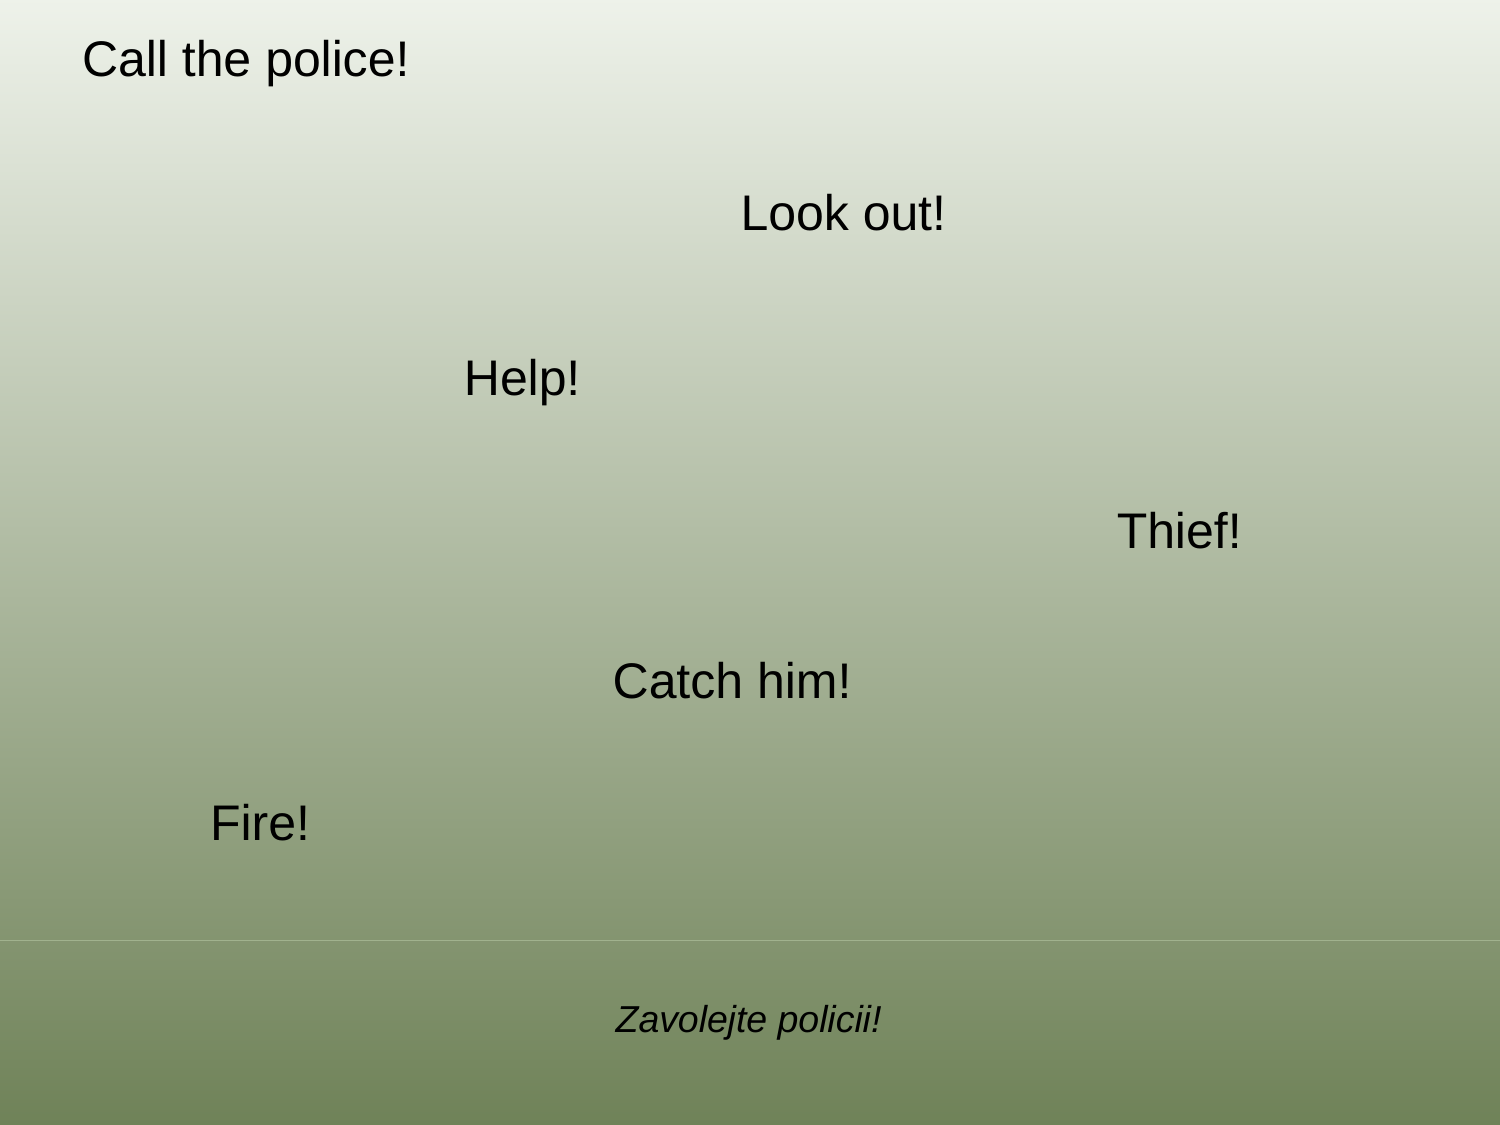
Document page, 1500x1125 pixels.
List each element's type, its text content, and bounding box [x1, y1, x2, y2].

text_box Help! [449, 337, 596, 414]
text_box Thief! [1102, 491, 1257, 567]
text_box Fire! [195, 782, 326, 858]
text_box Zavolejte policii! [600, 987, 897, 1049]
text_box Catch him! [597, 640, 867, 716]
text_box Call the police! [67, 18, 425, 95]
text_box Look out! [725, 172, 962, 249]
